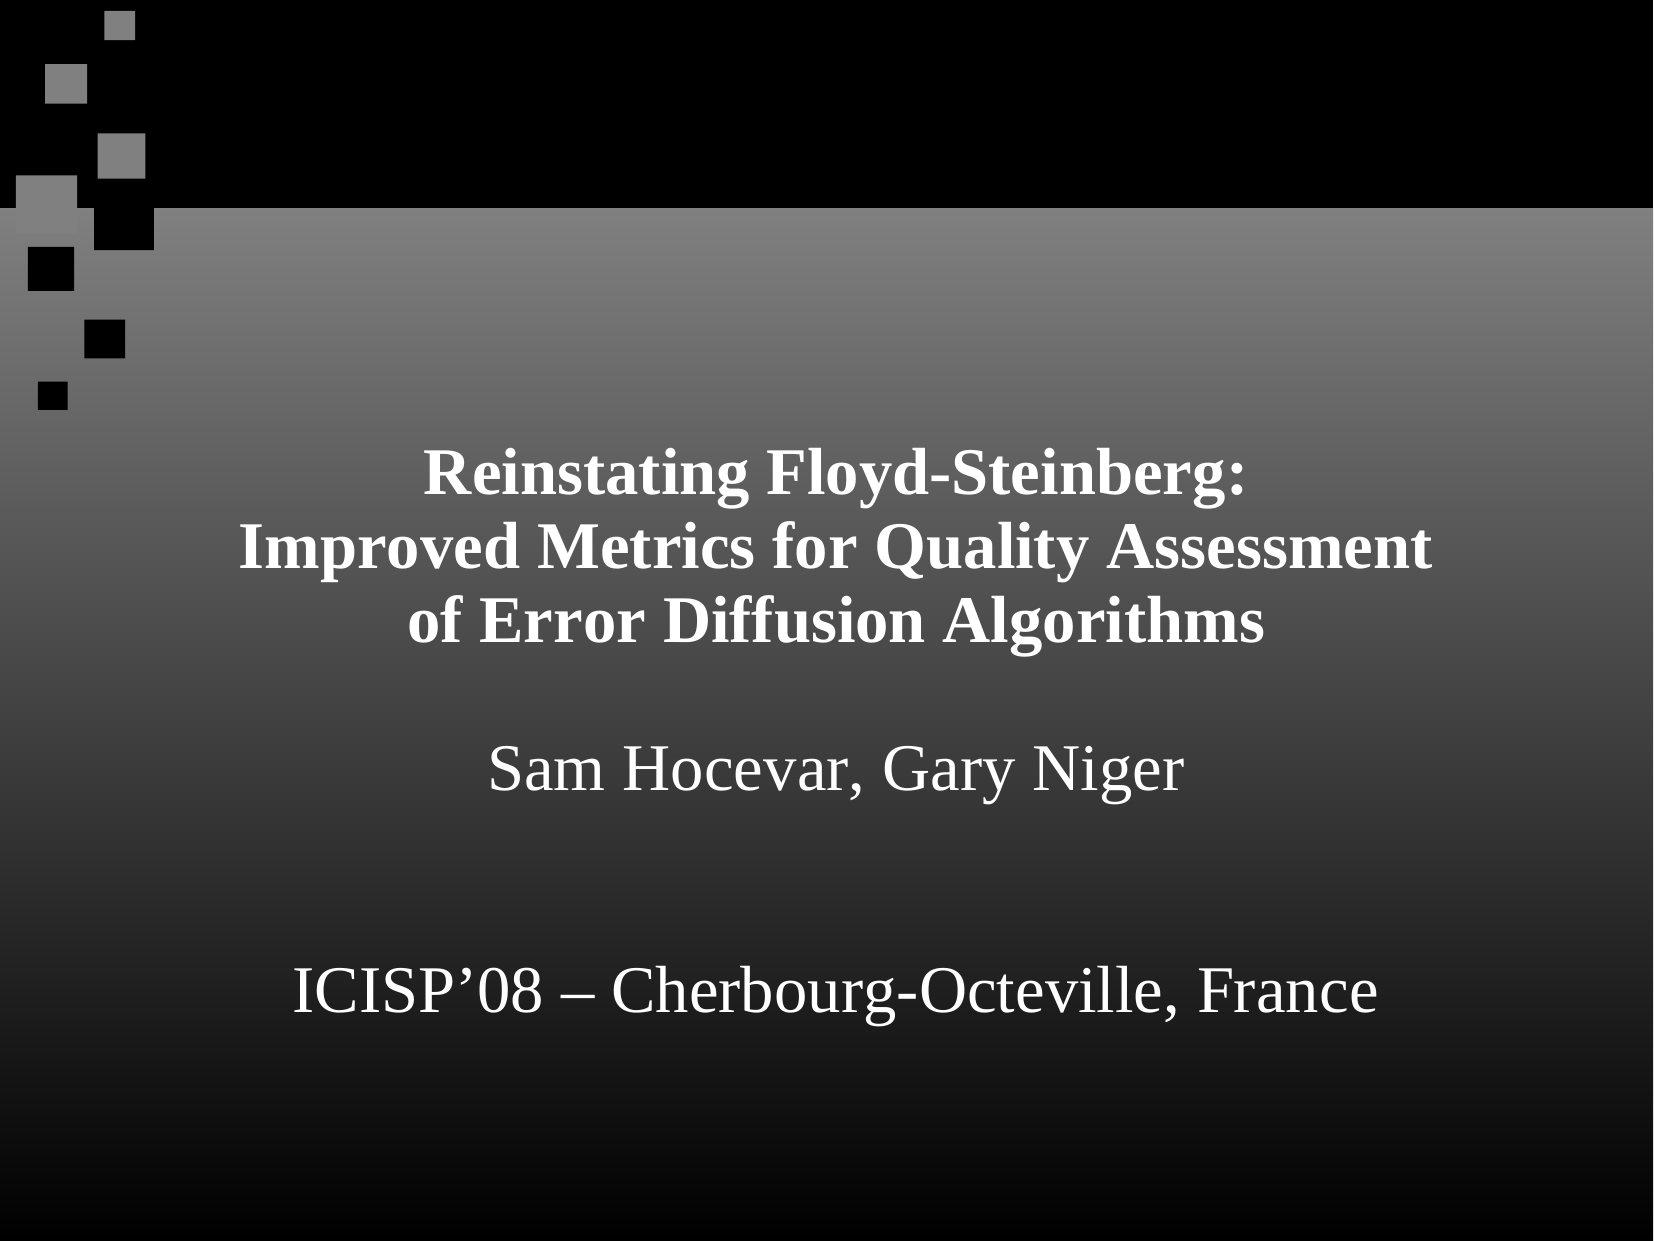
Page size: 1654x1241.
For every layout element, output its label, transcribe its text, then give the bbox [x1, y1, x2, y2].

title [90, 0, 1567, 204]
text_box Reinstating Floyd-Steinberg: Improved Metrics for Quality Assessment of Error Diffusion Algorithms Sam Hocevar, Gary Niger ICISP’08 – Cherbourg-Octeville, France [141, 279, 1532, 1183]
